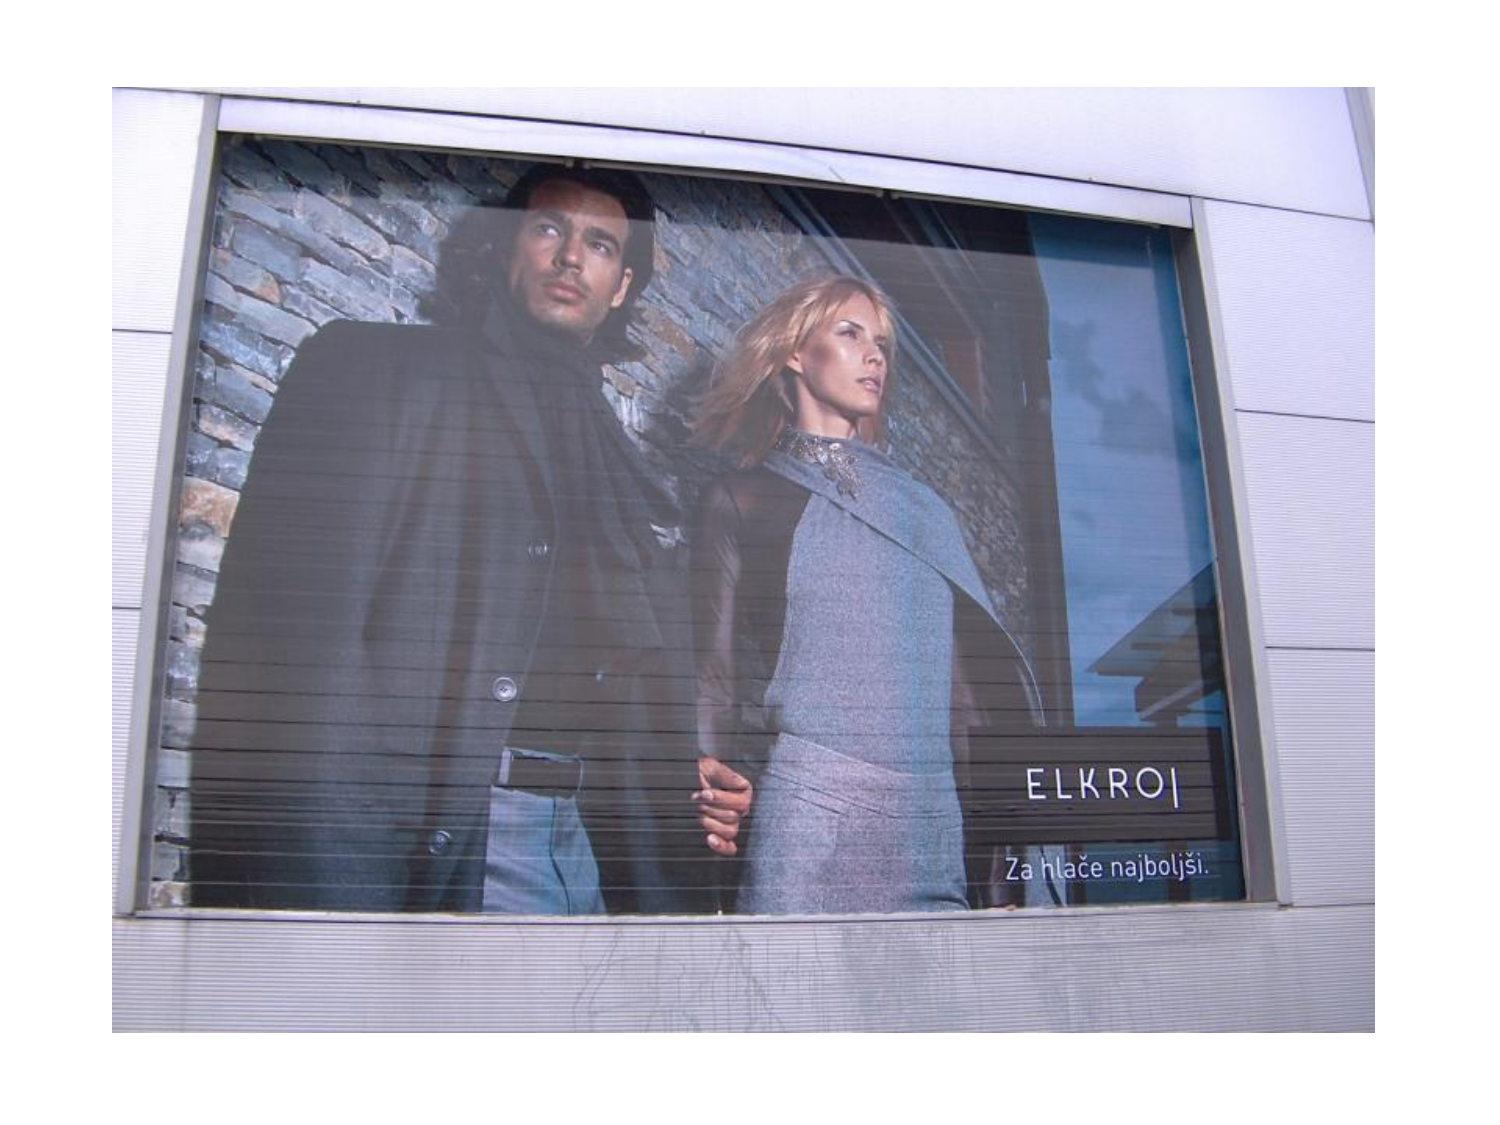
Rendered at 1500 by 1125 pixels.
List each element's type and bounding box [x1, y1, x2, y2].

picture [112, 87, 1375, 1033]
